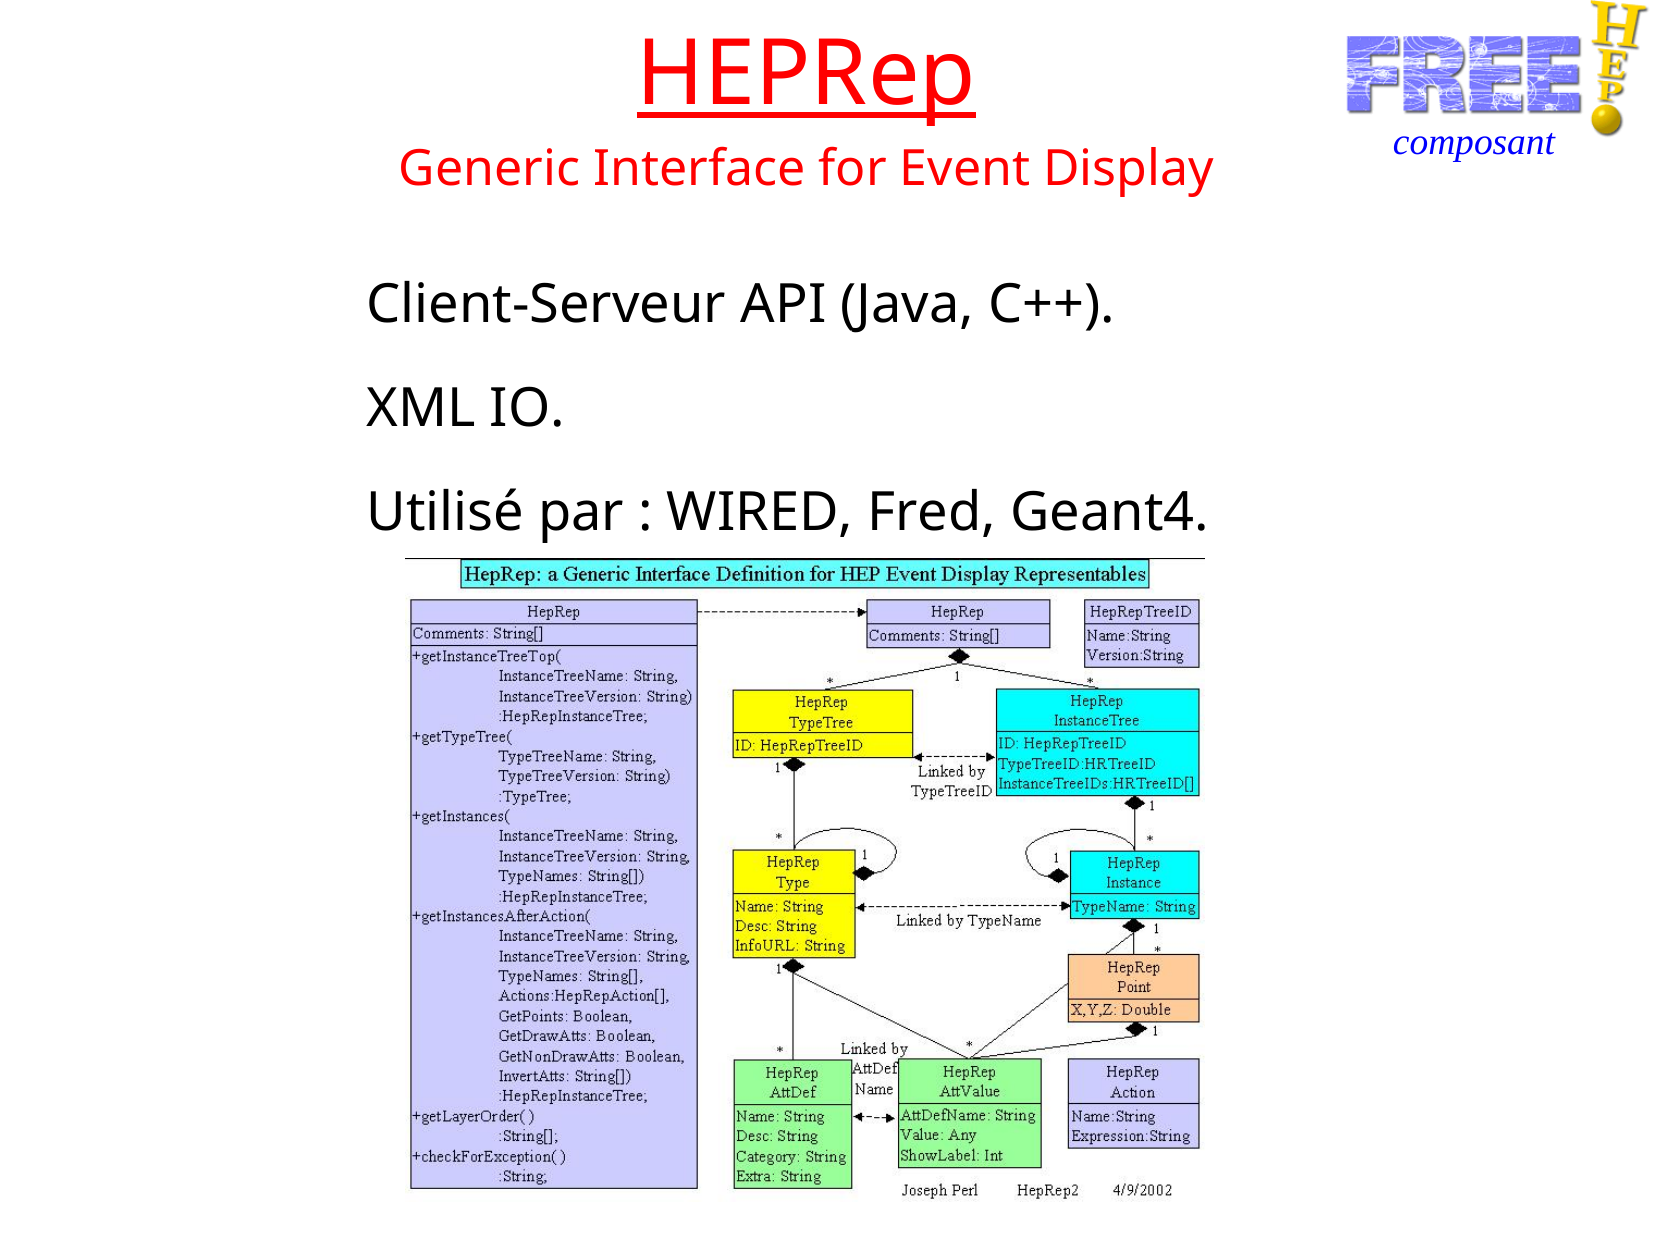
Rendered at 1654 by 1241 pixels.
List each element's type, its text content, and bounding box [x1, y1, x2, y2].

picture [405, 558, 1205, 1202]
title HEPRep Generic Interface for Event Display [100, 0, 1513, 208]
list Client-Serveur API (Java, C++). XML IO. Utilisé par : WIRED, Fred, Geant4. [348, 264, 1348, 781]
picture [1336, 0, 1654, 139]
text_box composant [1392, 121, 1552, 163]
